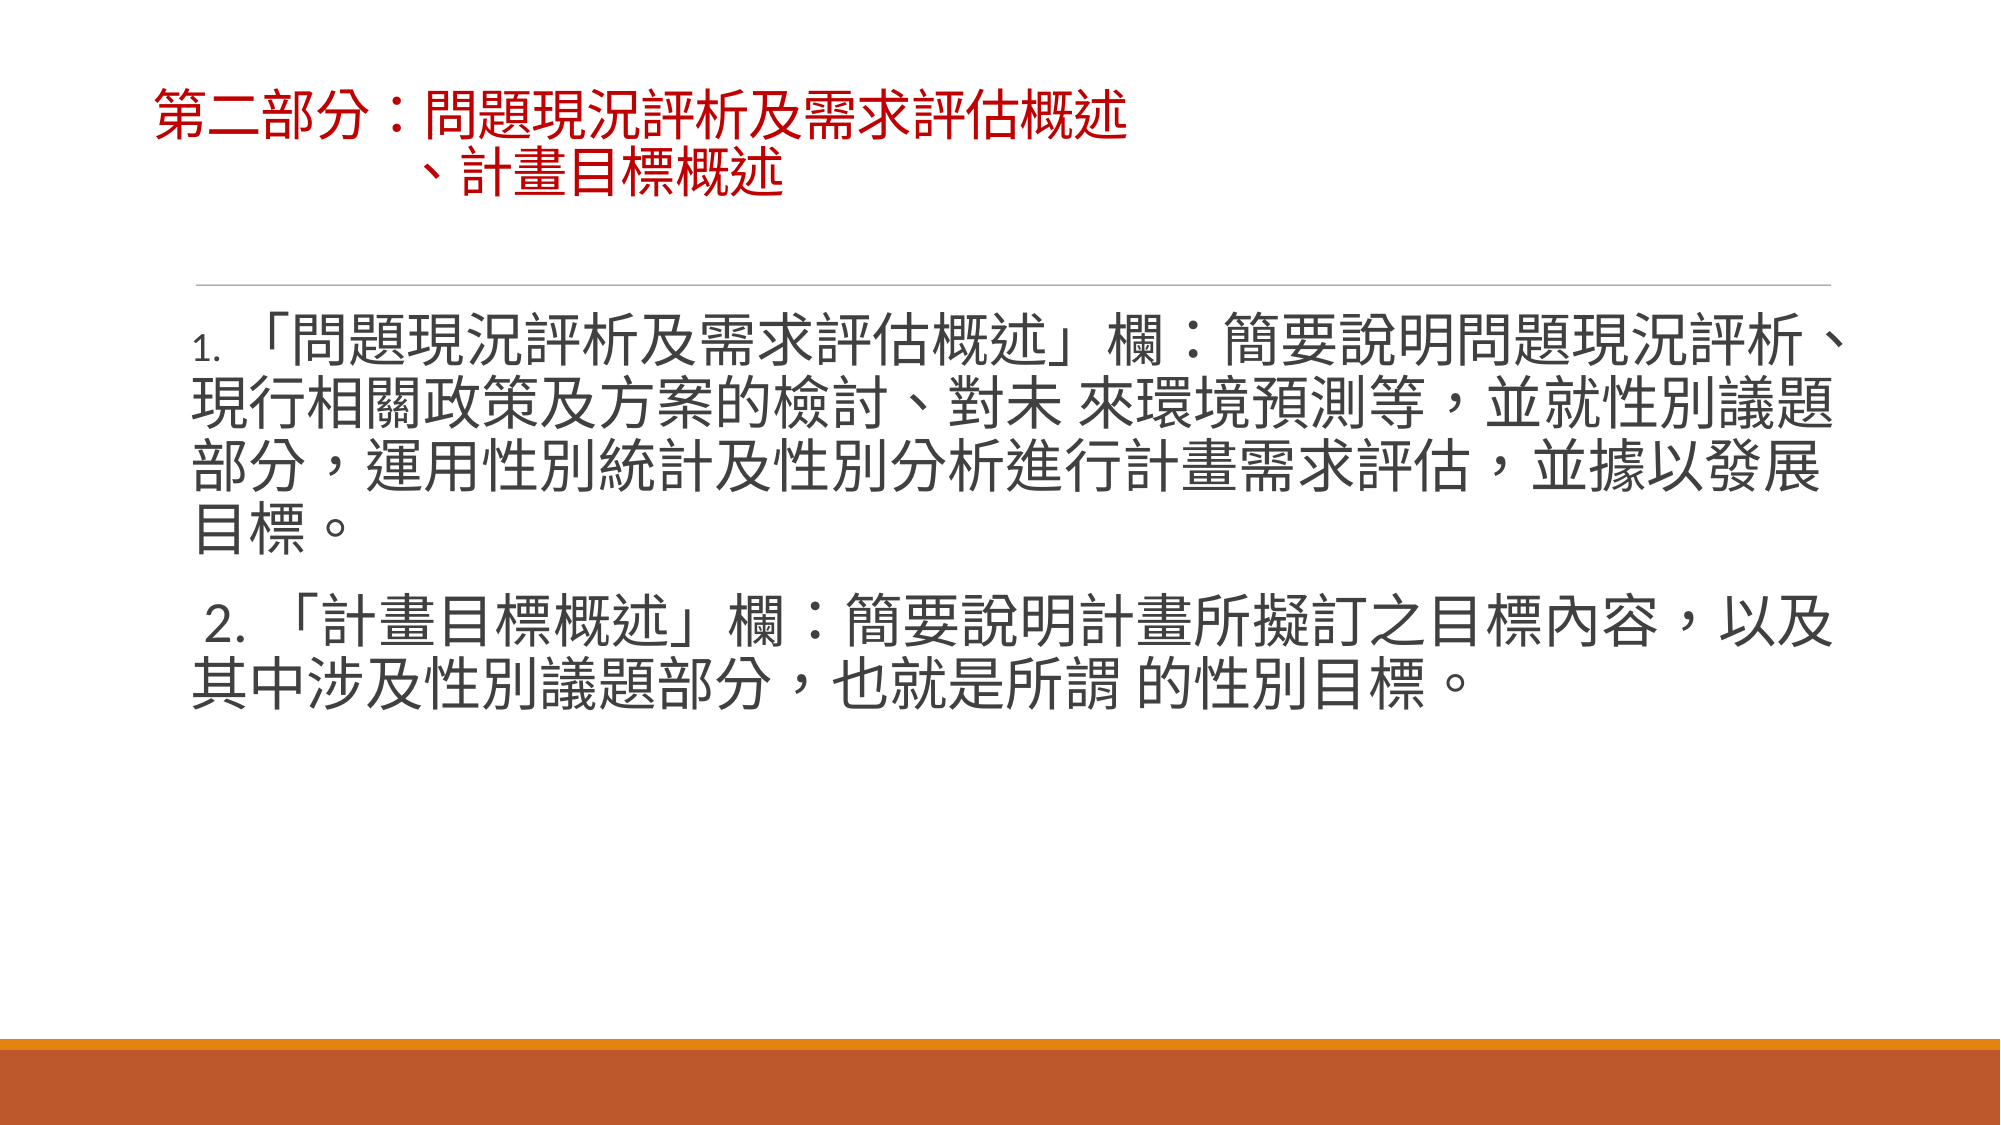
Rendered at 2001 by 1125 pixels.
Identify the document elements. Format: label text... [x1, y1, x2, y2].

title 第二部分：問題現況評析及需求評估概述 、計畫目標概述 [137, 81, 1863, 278]
list 1.「問題現況評析及需求評估概述」欄：簡要說明問題現況評析、現行相關政策及方案的檢討、對未 來環境預測等，並就性別議題部分，運用性別統計及性別分析進行計畫需求評估，並據以發展目標。 2.「計畫目標概述」欄：簡要說明計畫所擬訂之目標內容，以及其中涉及性別議題部分，也就是所謂 的性別目標。 [190, 304, 1841, 965]
